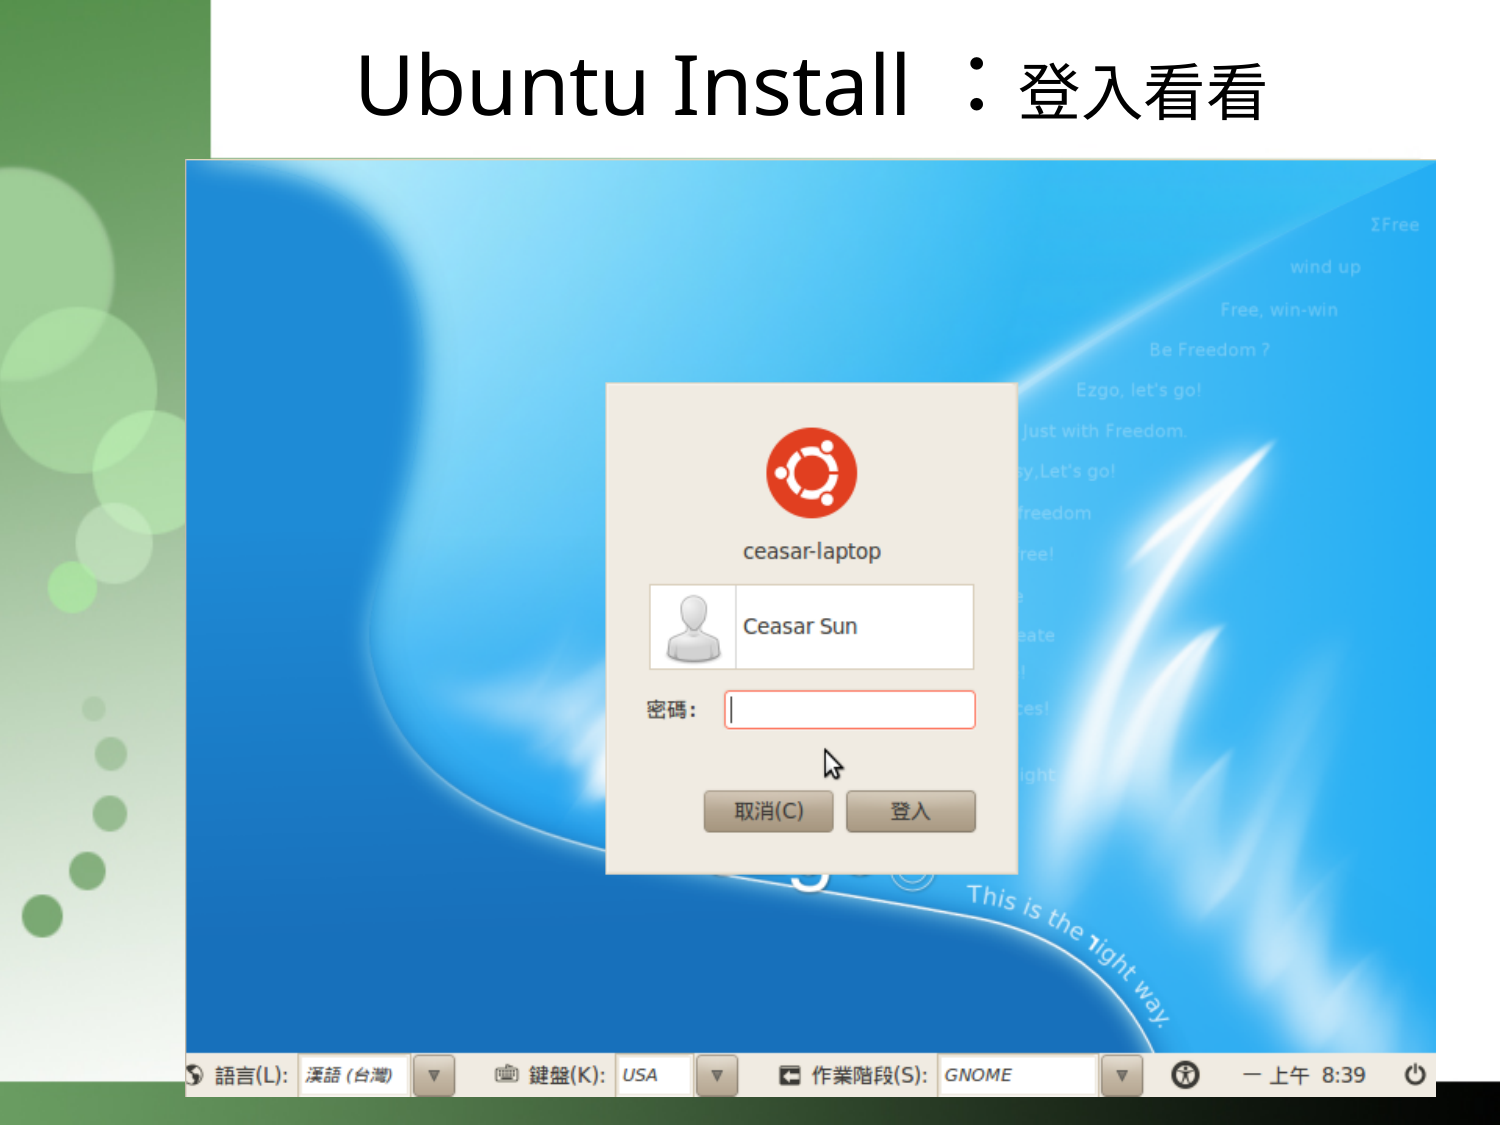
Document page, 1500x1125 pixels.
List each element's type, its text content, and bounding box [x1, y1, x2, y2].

title Ubuntu Install：登入看看 [248, 32, 1376, 148]
picture [0, 0, 1500, 1125]
